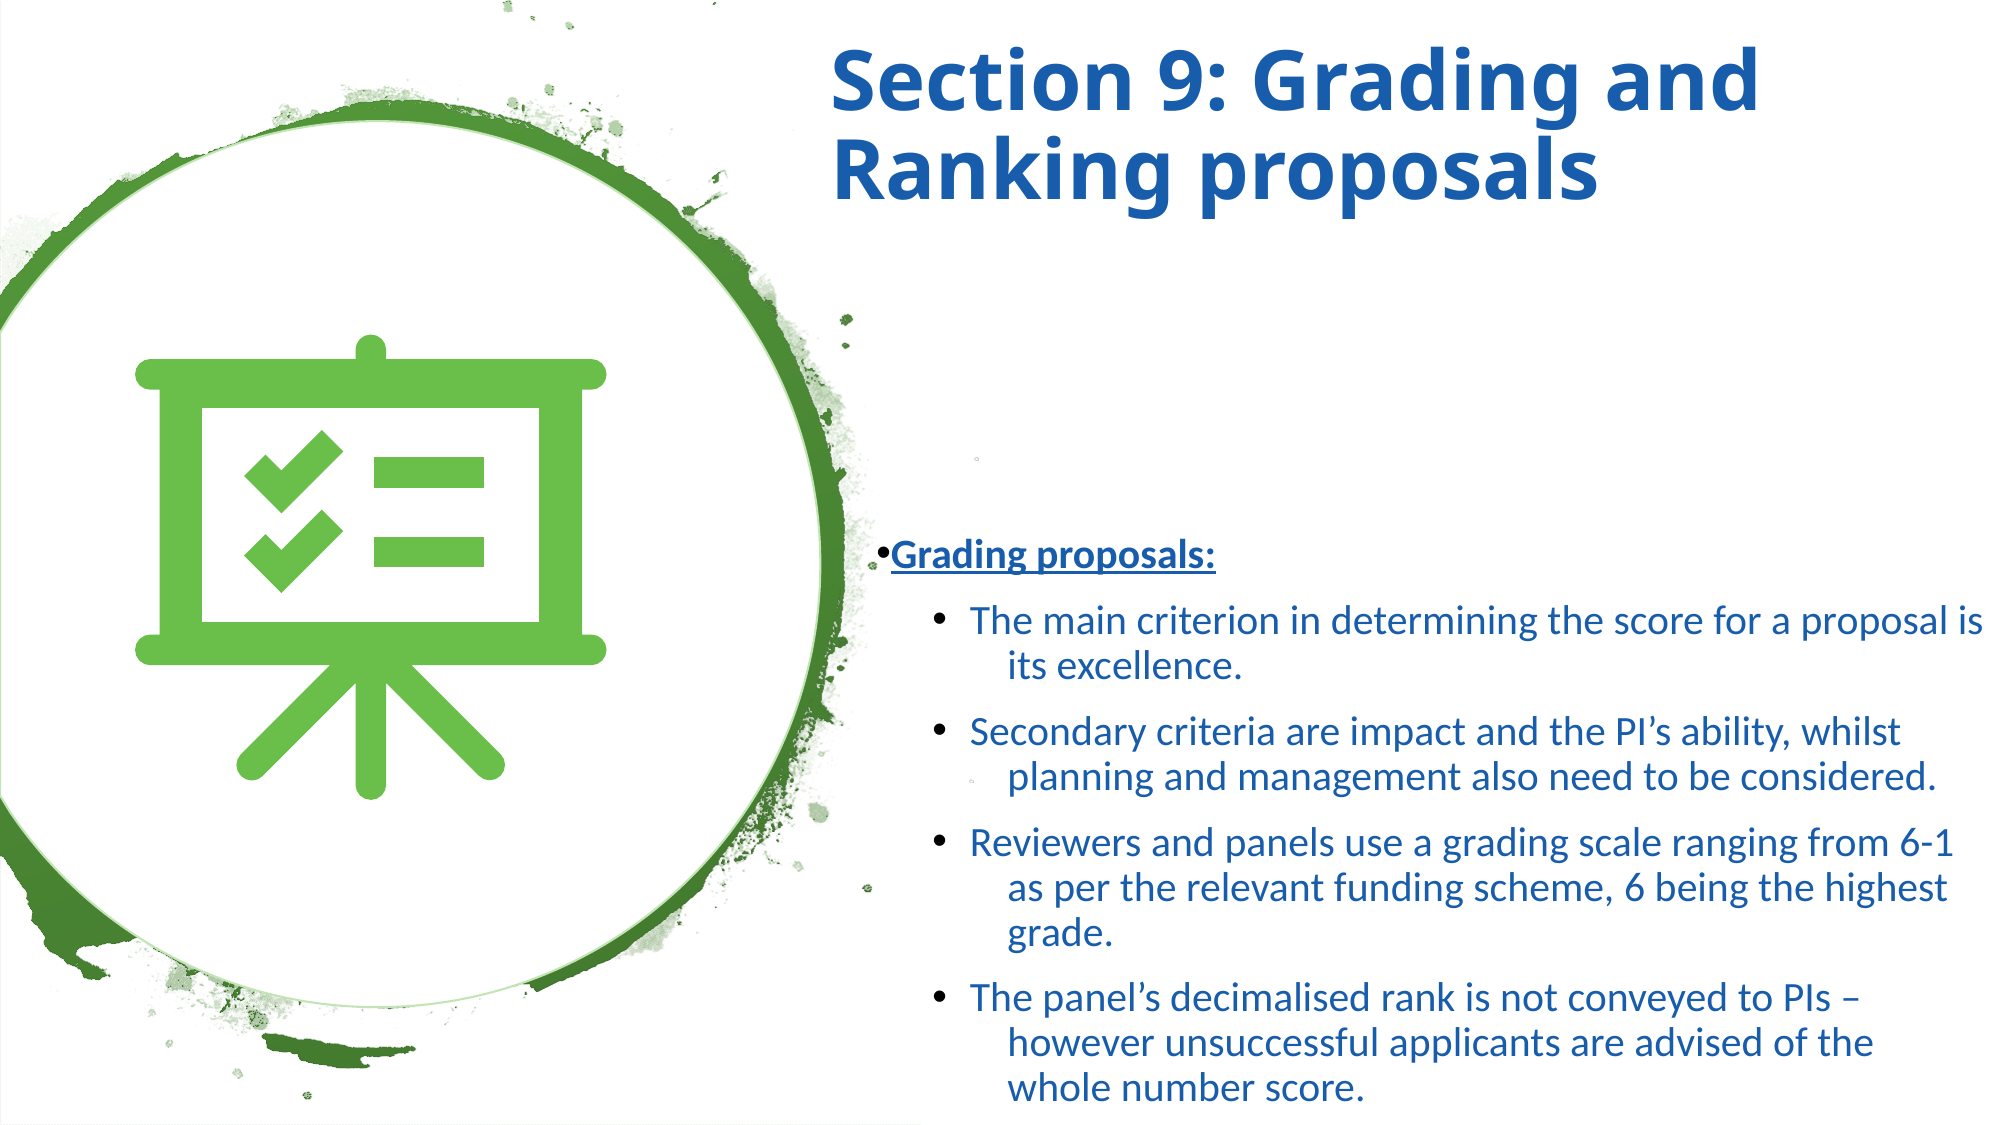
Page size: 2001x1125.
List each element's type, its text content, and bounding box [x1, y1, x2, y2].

picture [1048, 995, 1059, 1008]
picture [1278, 1002, 1287, 1009]
picture [0, 0, 2000, 1125]
text_box Section 9: Grading and Ranking proposals [816, 30, 1926, 220]
picture [1756, 995, 1768, 1008]
picture [1589, 995, 1601, 1008]
picture [1111, 995, 1122, 999]
picture [1175, 995, 1185, 1008]
picture [1634, 995, 1641, 1007]
picture [1527, 995, 1539, 1008]
picture [1711, 995, 1721, 1008]
picture [1354, 995, 1364, 1008]
picture [1399, 1002, 1408, 1009]
picture [1333, 995, 1344, 999]
picture [1673, 995, 1680, 1006]
picture [1197, 995, 1208, 999]
text_box Grading proposals: The main criterion in determining the score for a proposal is its excellence. Secondary criteria are impact and the PI’s ability, whilst planning and management also need to be considered. Reviewers and panels use a grading scale ranging from 6-1 as per the relevant funding scheme, 6 being the highest grade. The panel’s decimalised rank is not conveyed to PIs – however unsuccessful applicants are advised of the whole number score. Grading Scales: Different funding schemes have different grading scales. As an example, the following slide shows the Research Grant grading scale but the grading scale for all other schemes can be found in the AHRC Research Funding Guide. [861, 525, 2000, 995]
picture [1017, 995, 1028, 999]
text_box [0, 121, 821, 1008]
picture [1690, 995, 1701, 999]
picture [1069, 1002, 1078, 1009]
picture [1651, 995, 1662, 999]
picture [73, 267, 668, 862]
